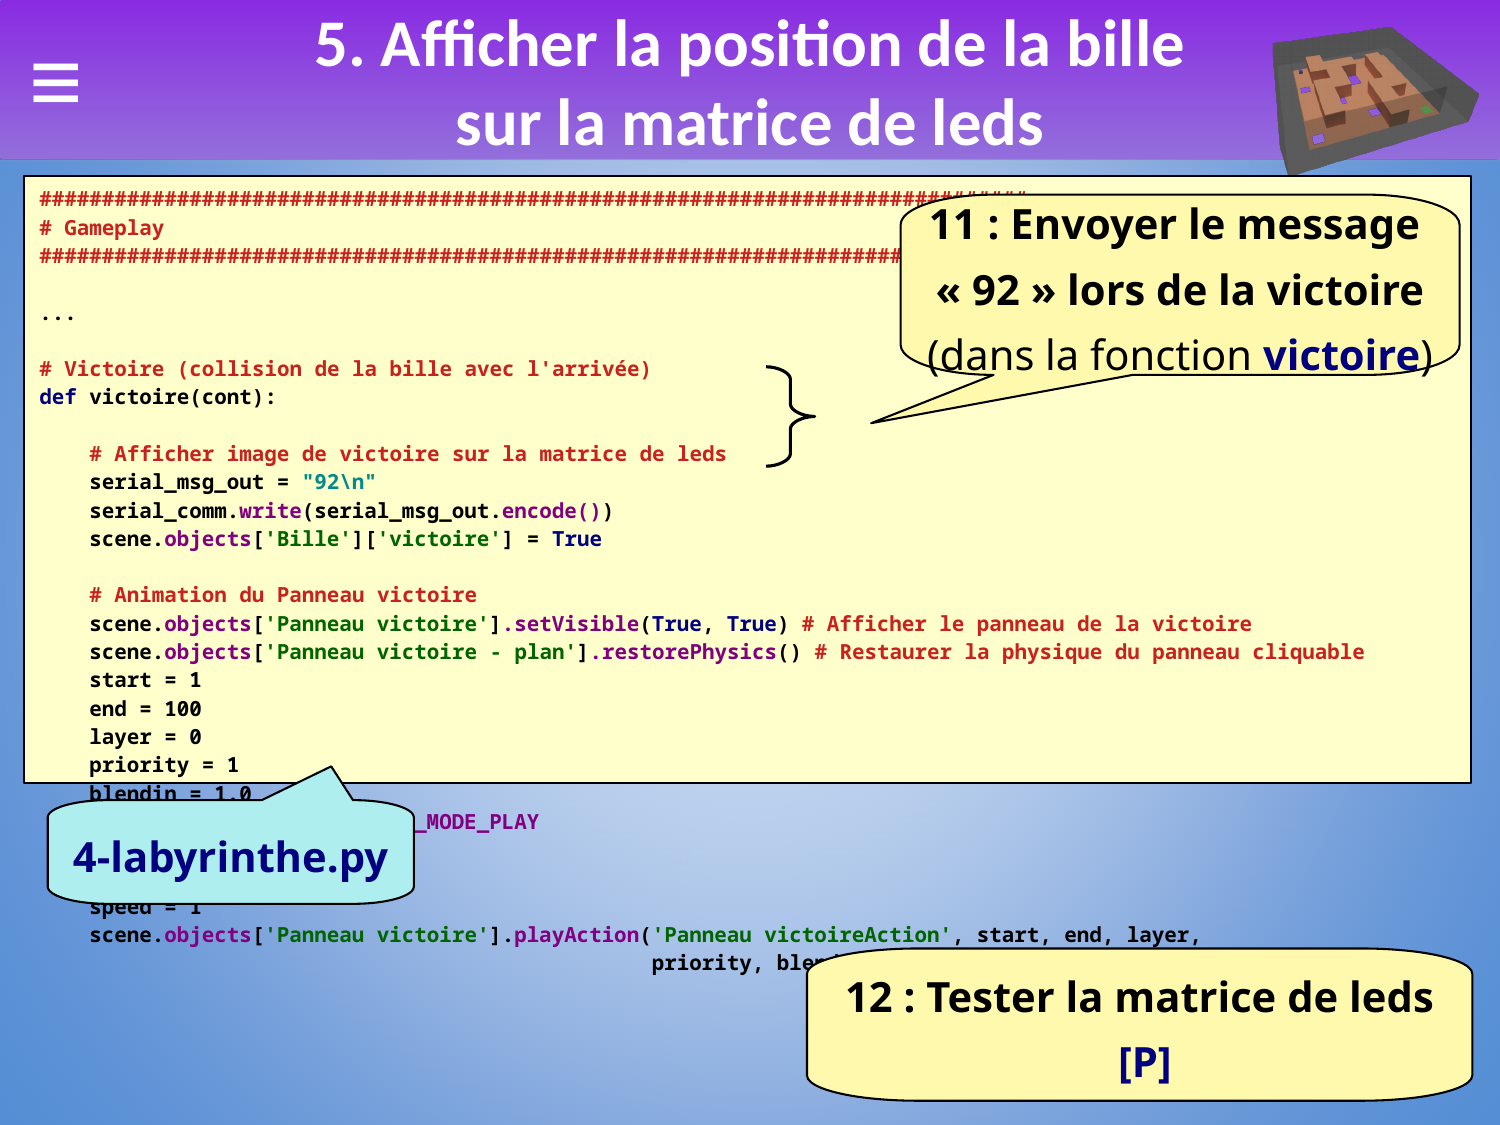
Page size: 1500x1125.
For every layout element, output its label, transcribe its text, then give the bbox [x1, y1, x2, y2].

text_box 5. Afficher la position de la bille sur la matrice de leds [0, 0, 1500, 159]
text_box ≡ [14, 23, 101, 141]
text_box 4-labyrinthe.py [47, 766, 414, 904]
picture [0, 27, 1500, 1125]
text_box 11 : Envoyer le message « 92 » lors de la victoire (dans la fonction victoire) [871, 194, 1460, 424]
text_box ############################################################################### # Gameplay ############################################################################### ... # Victoire (collision de la bille avec l'arrivée) def victoire(cont): # Afficher image de victoire sur la matrice de leds serial_msg_out = "92\n" serial_comm.write(serial_msg_out.encode()) scene.objects['Bille']['victoire'] = True # Animation du Panneau victoire scene.objects['Panneau victoire'].setVisible(True, True) # Afficher le panneau de la victoire scene.objects['Panneau victoire - plan'].restorePhysics() # Restaurer la physique du panneau cliquable start = 1 end = 100 layer = 0 priority = 1 blendin = 1.0 mode = bge.logic.KX_ACTION_MODE_PLAY layerWeight = 0.0 ipoFlags = 0 speed = 1 scene.objects['Panneau victoire'].playAction('Panneau victoireAction', start, end, layer, priority, blendin, mode, layerWeight, ipoFlags, speed) [23, 176, 1471, 783]
text_box 12 : Tester la matrice de leds [P] [806, 948, 1473, 1101]
